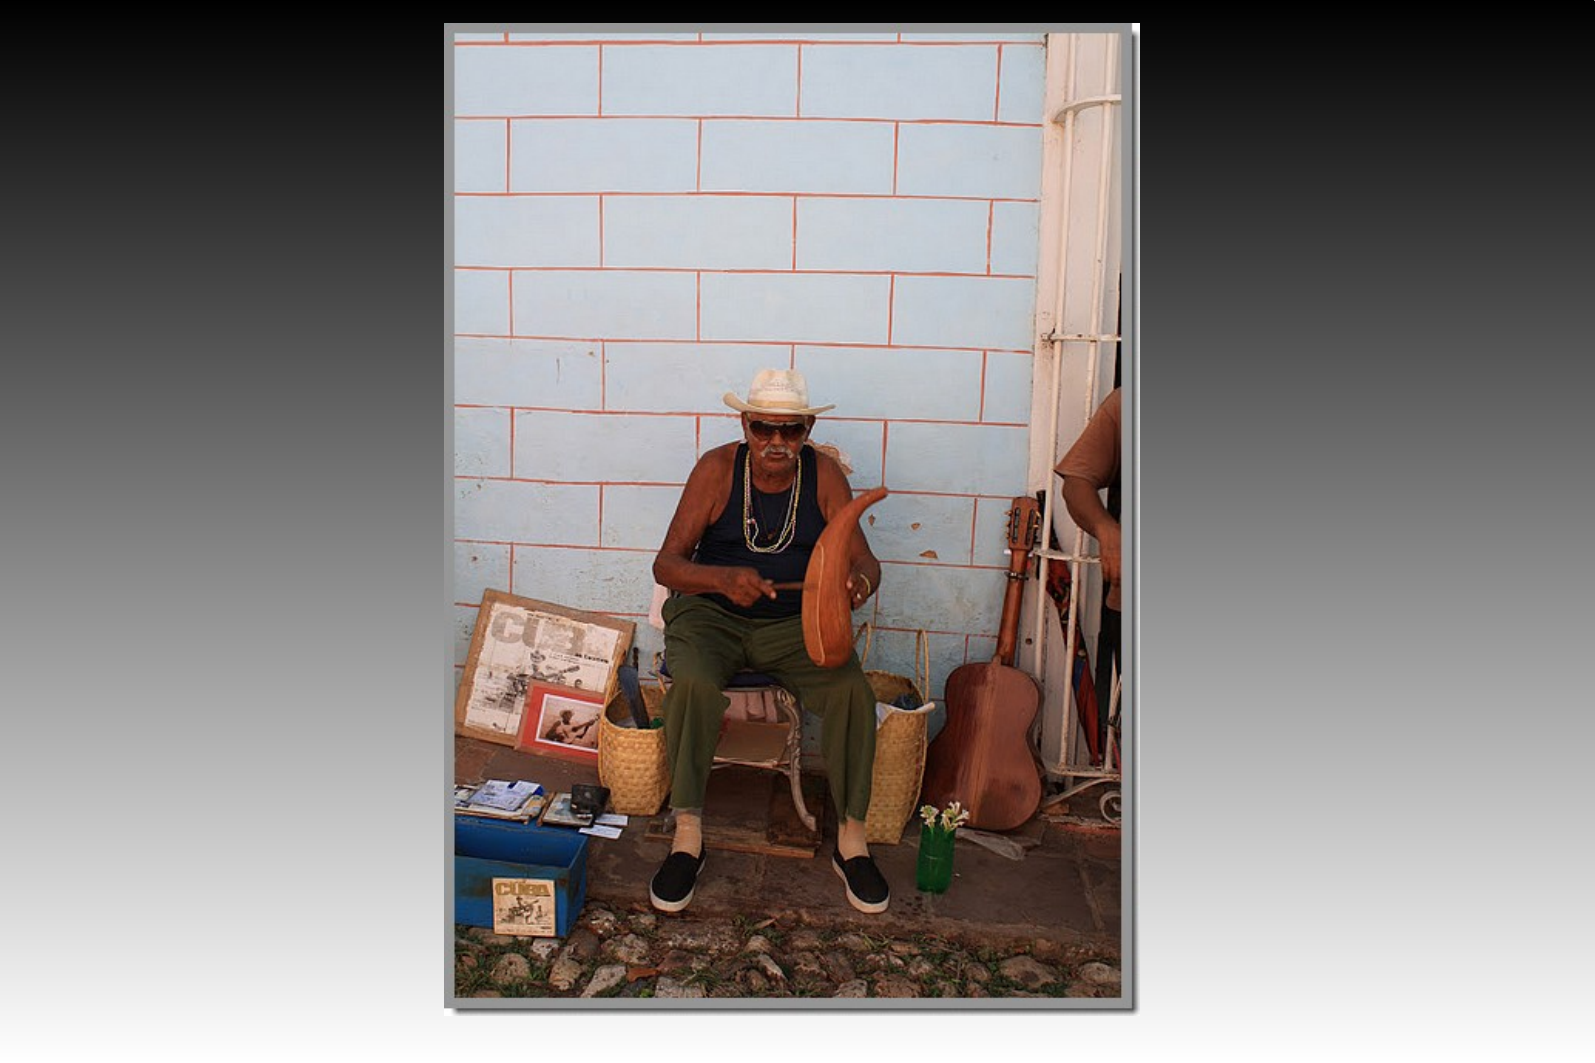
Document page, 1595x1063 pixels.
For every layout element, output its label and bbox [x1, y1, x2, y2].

picture [444, 23, 1140, 1016]
